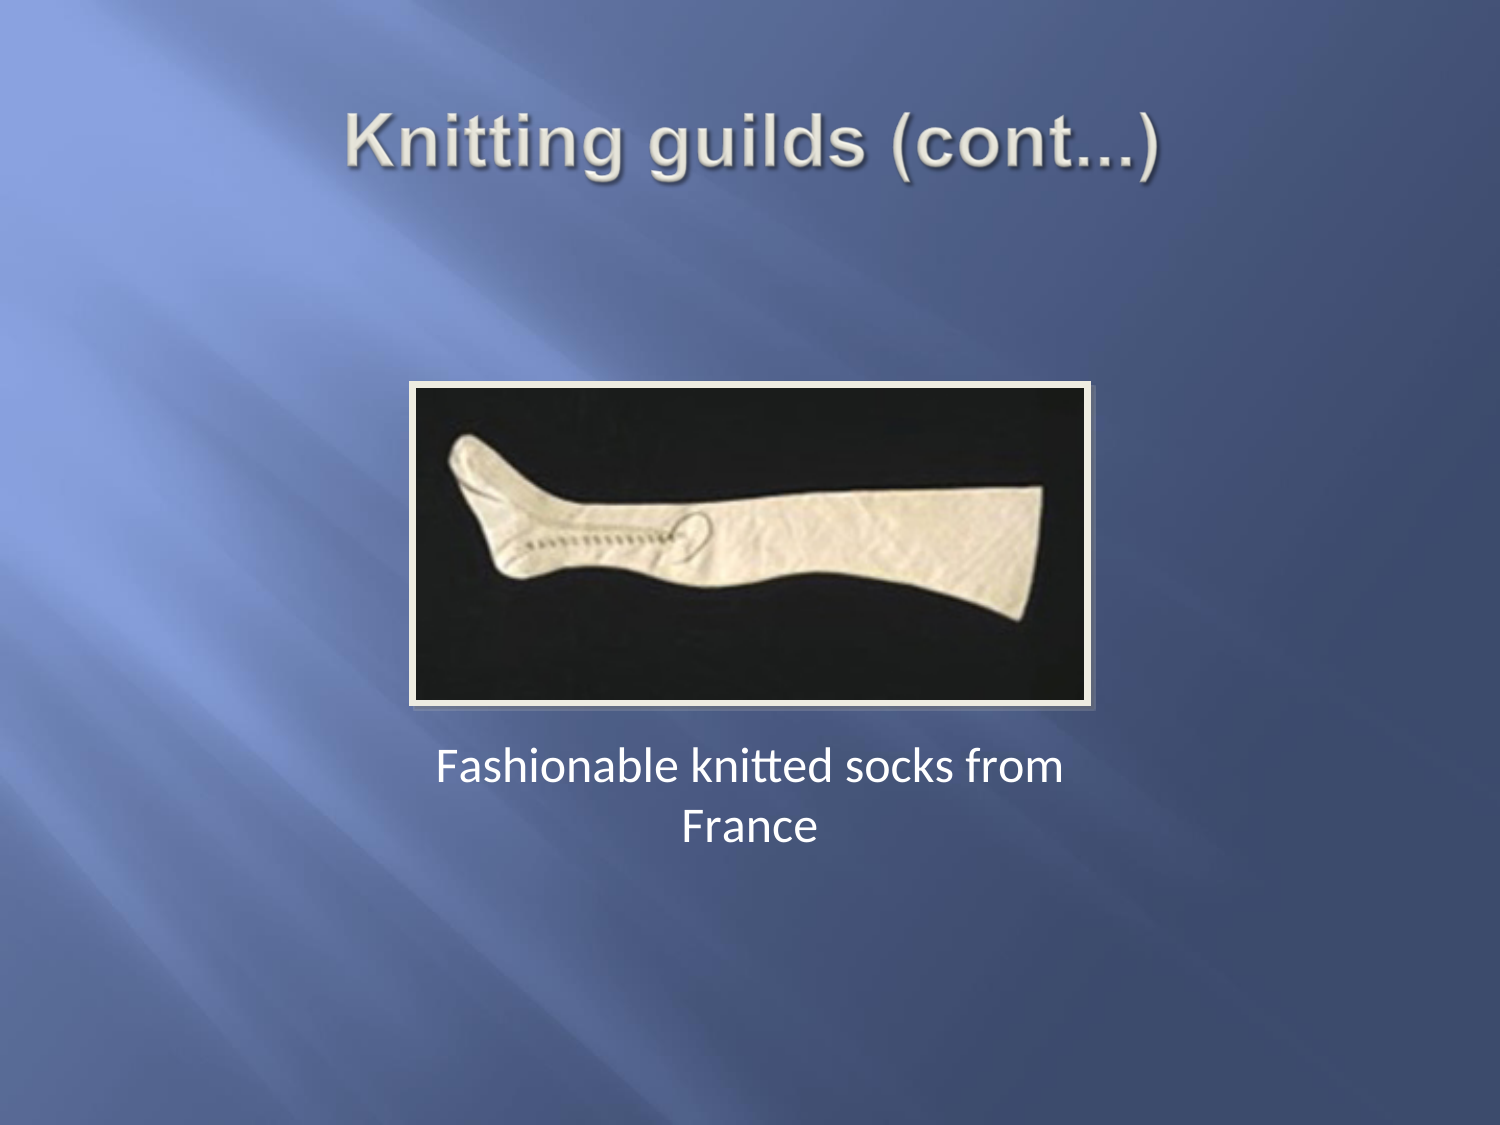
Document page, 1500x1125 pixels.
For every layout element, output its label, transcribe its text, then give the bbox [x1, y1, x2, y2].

picture [0, 0, 1500, 1125]
text_box Fashionable knitted socks from France [418, 724, 1082, 861]
